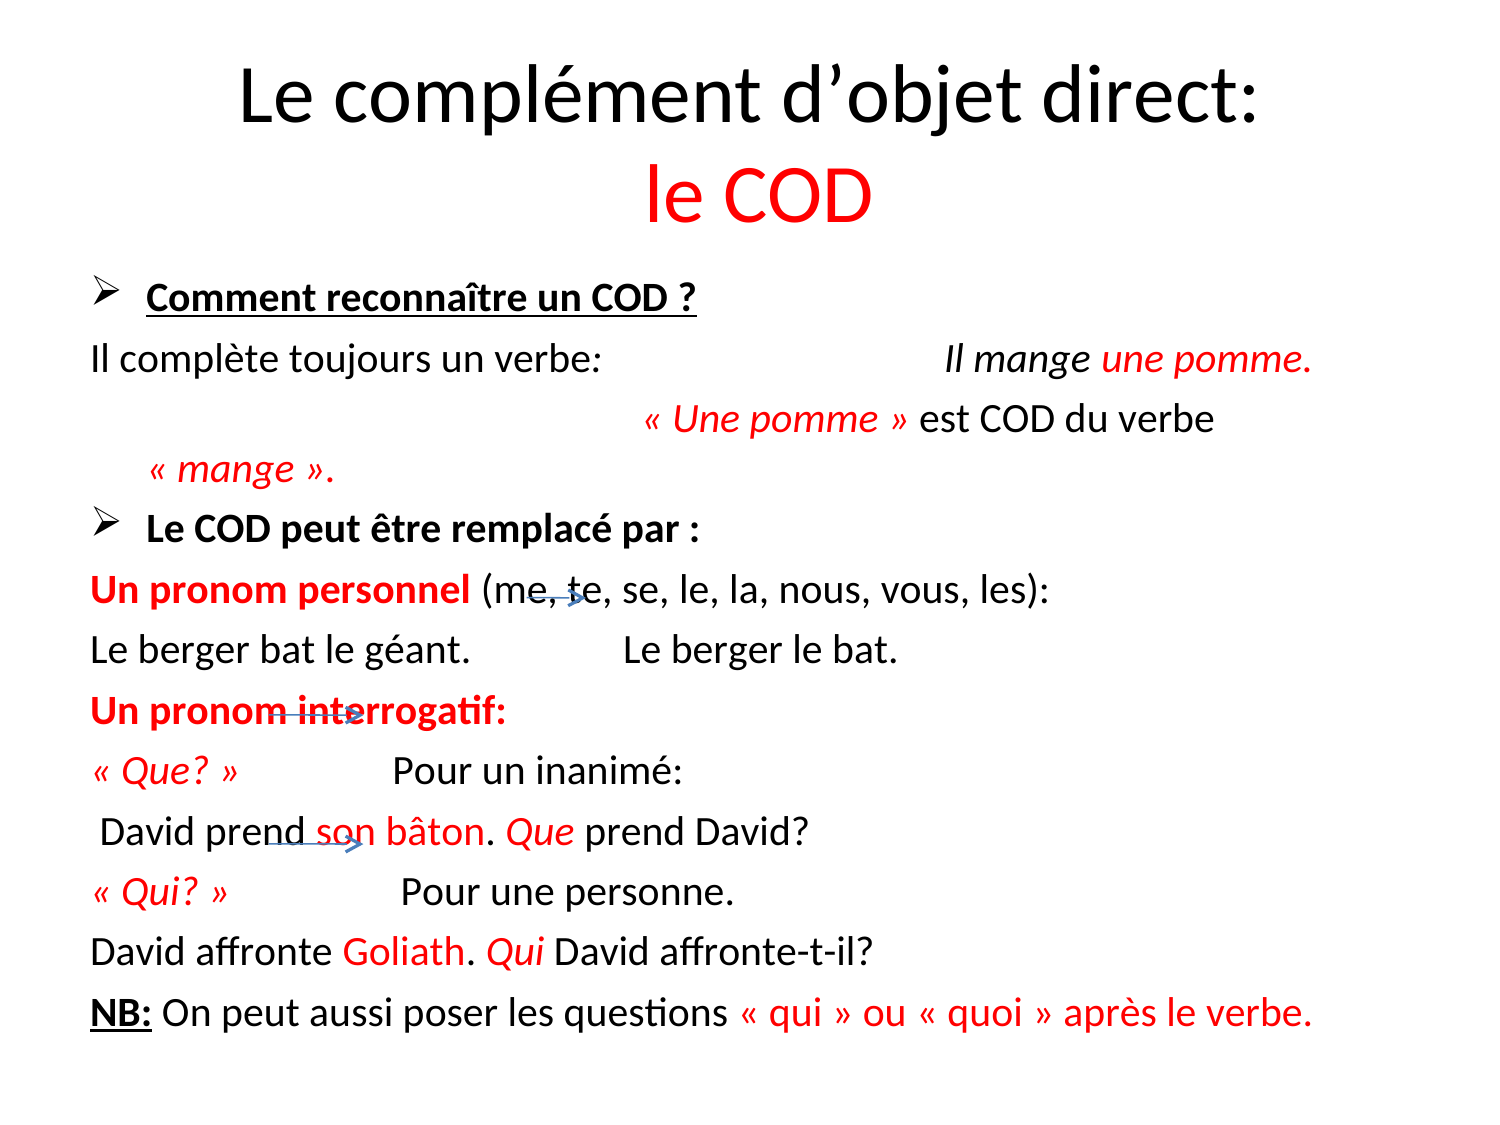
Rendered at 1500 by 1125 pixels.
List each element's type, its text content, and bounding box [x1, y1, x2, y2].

list Comment reconnaître un COD ? Il complète toujours un verbe: Il mange une pomme. « Une pomme » est COD du verbe « mange ». Le COD peut être remplacé par : Un pronom personnel (me, te, se, le, la, nous, vous, les): Le berger bat le géant. Le berger le bat. Un pronom interrogatif: « Que? » Pour un inanimé: David prend son bâton. Que prend David? « Qui? » Pour une personne. David affronte Goliath. Qui David affronte-t-il? NB: On peut aussi poser les questions « qui » ou « quoi » après le verbe. [75, 262, 1426, 1005]
title Le complément d’objet direct: le COD [75, 45, 1426, 233]
